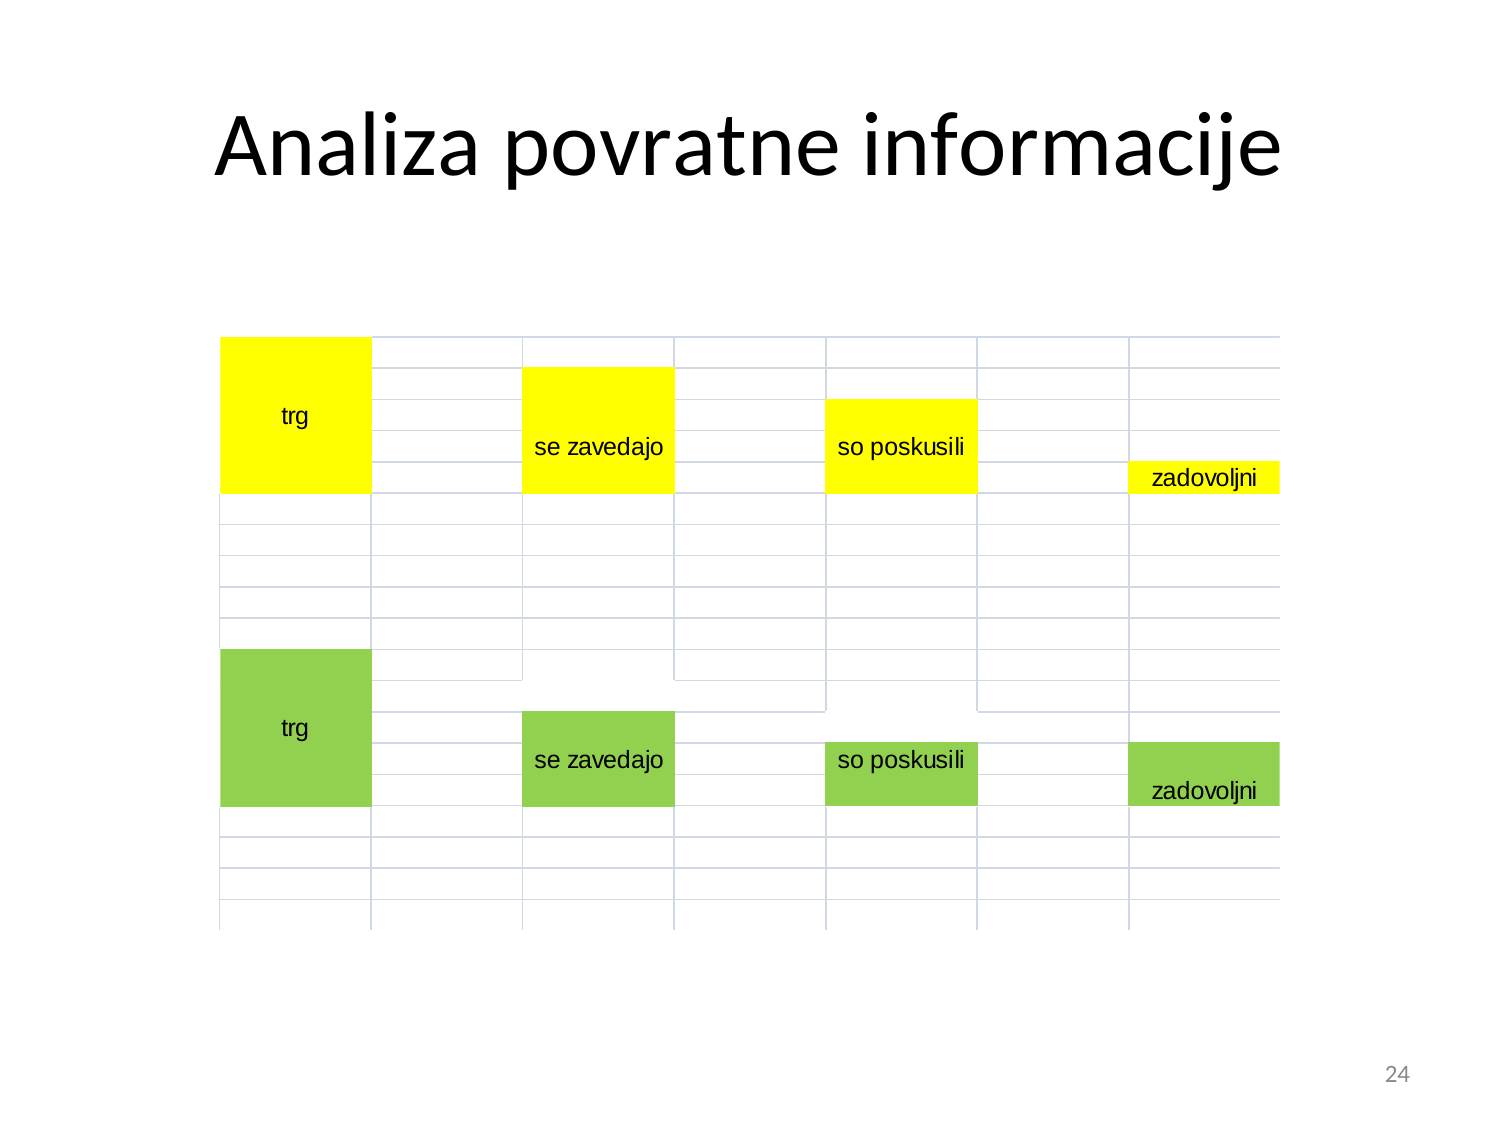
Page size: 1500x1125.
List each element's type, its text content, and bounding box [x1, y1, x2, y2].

text_box <number> [1074, 1042, 1426, 1103]
title Analiza povratne informacije [75, 45, 1426, 233]
text_box [218, 336, 1282, 932]
